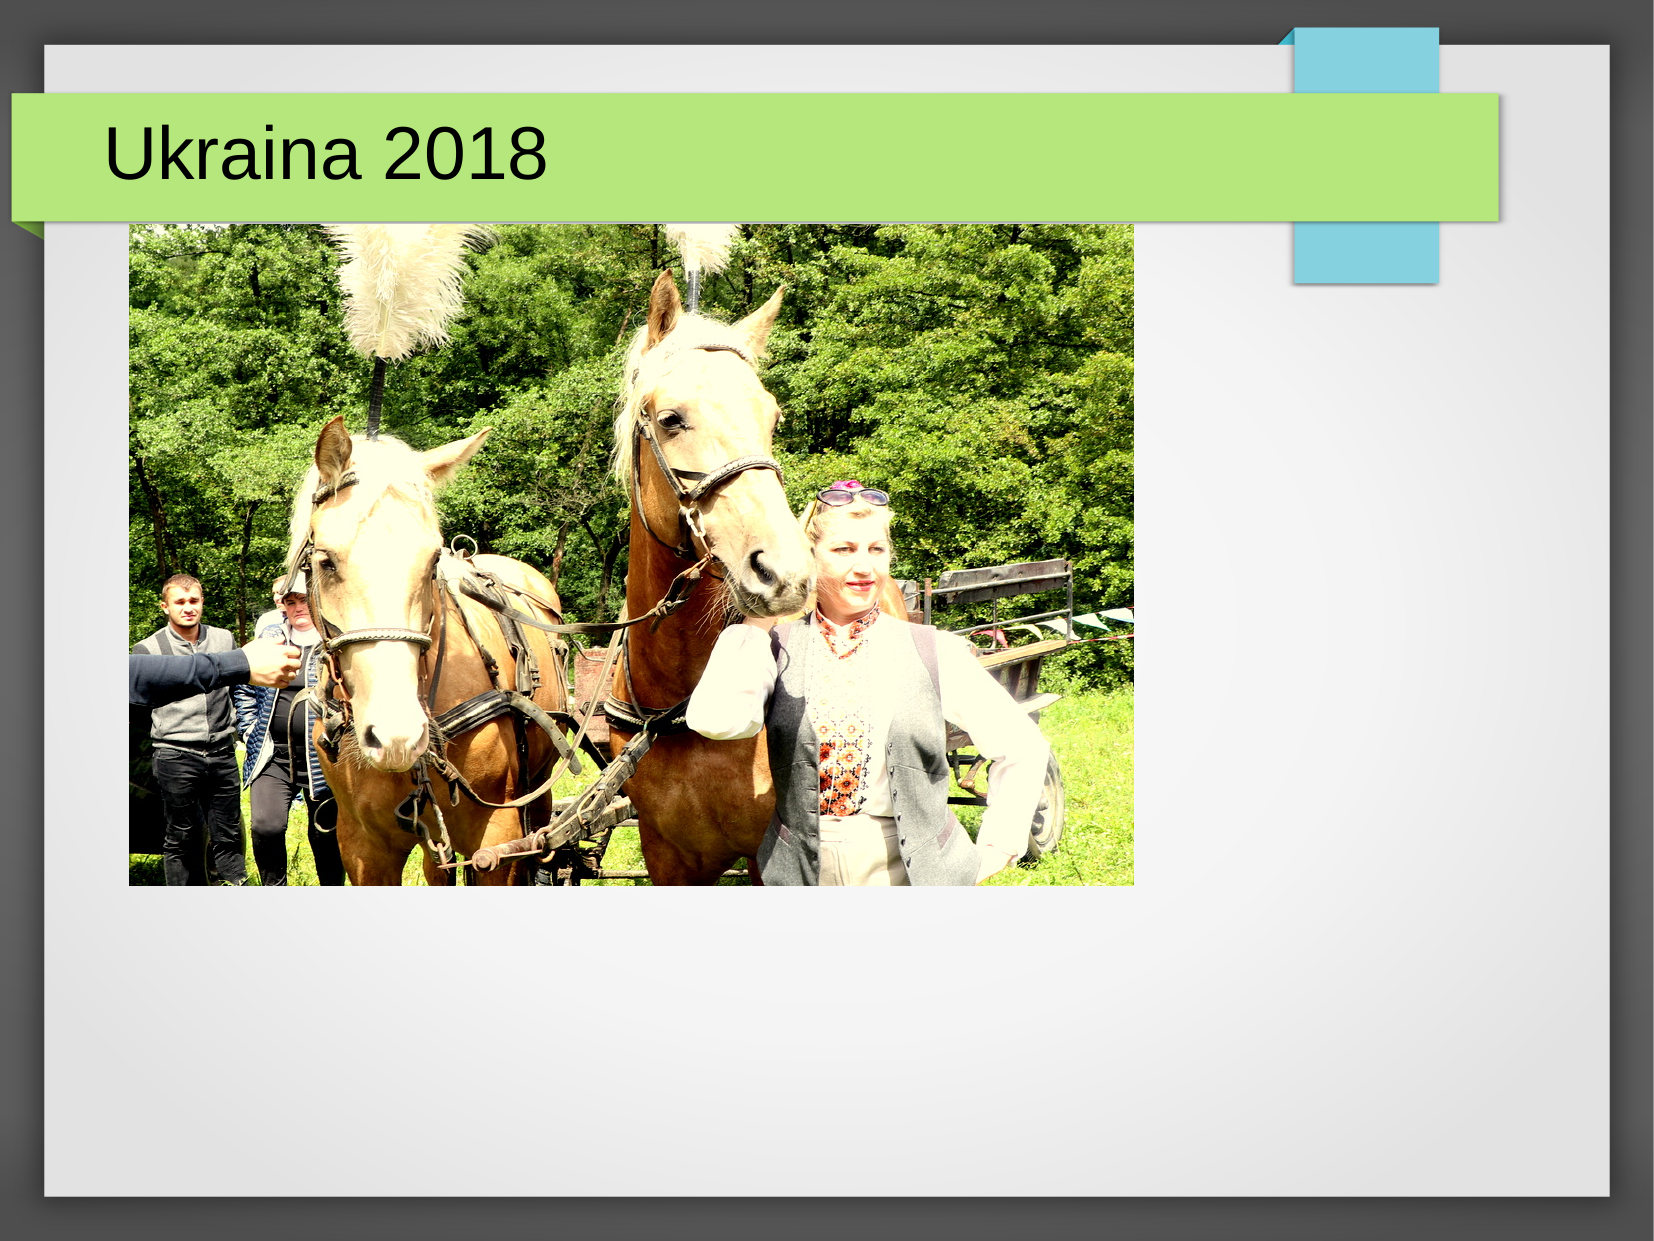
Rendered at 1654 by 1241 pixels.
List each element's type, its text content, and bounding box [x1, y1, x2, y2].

title Ukraina 2018 [82, 94, 1264, 213]
picture [0, 0, 1654, 1241]
